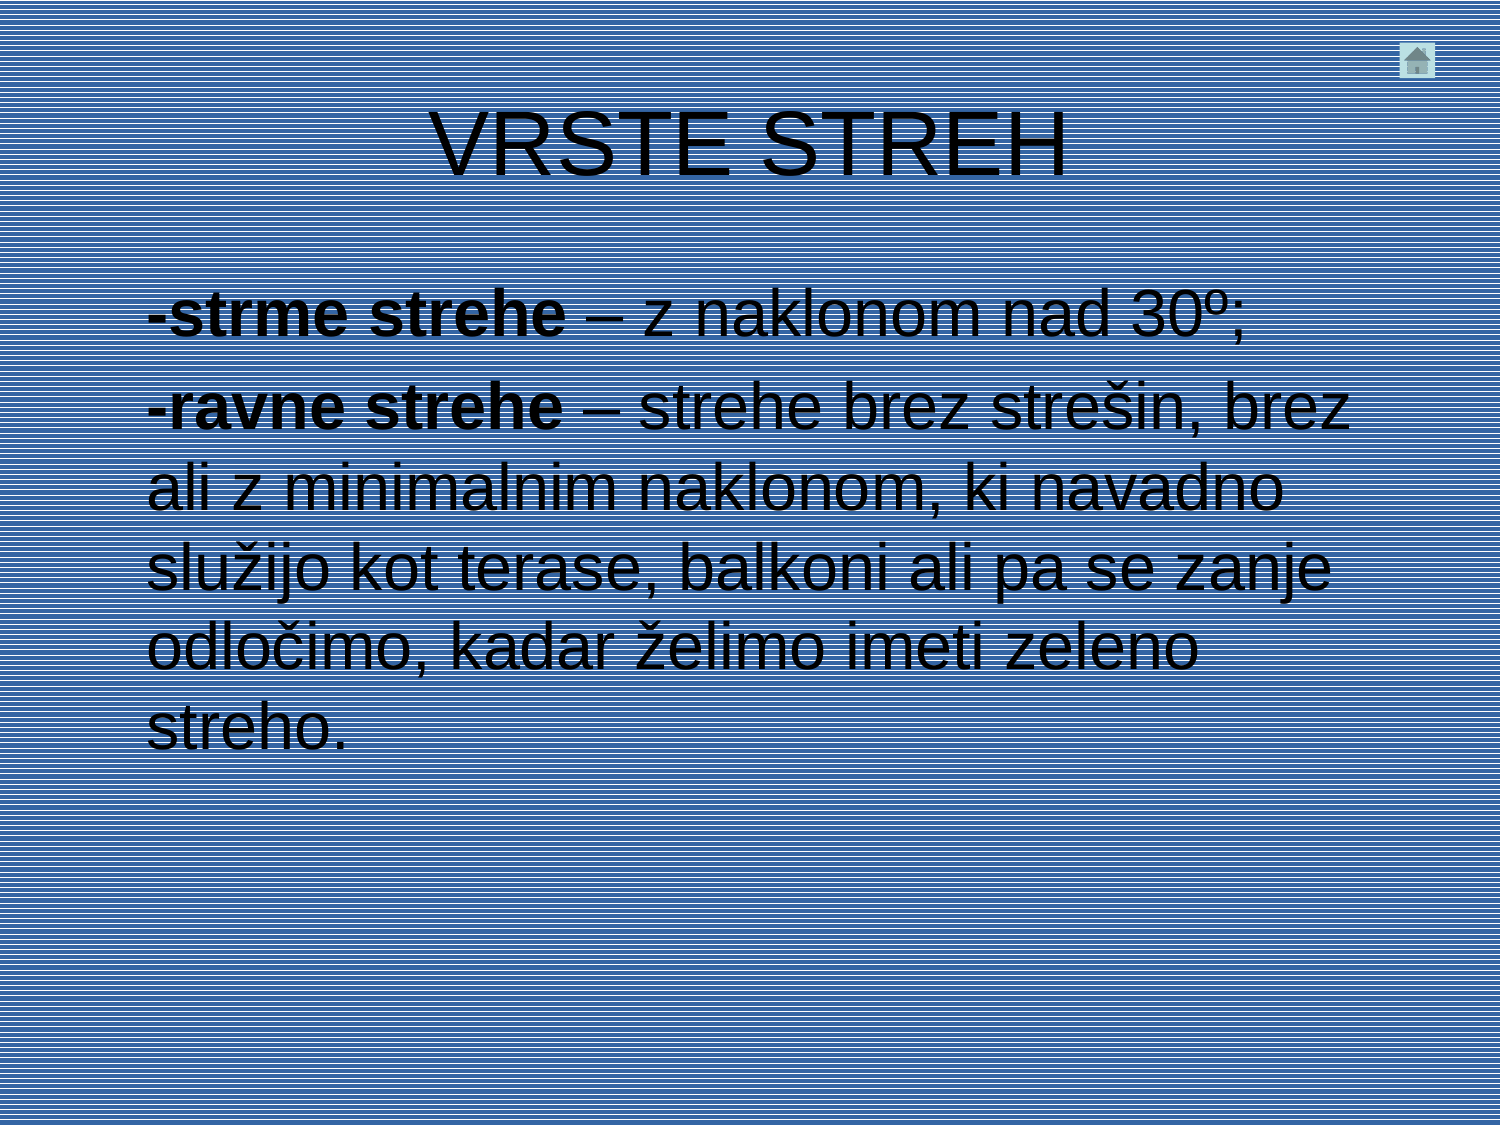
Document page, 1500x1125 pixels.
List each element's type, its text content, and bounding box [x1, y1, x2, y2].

text_box [1399, 42, 1436, 79]
list -strme strehe – z naklonom nad 30º; -ravne strehe – strehe brez strešin, brez ali z minimalnim naklonom, ki navadno služijo kot terase, balkoni ali pa se zanje odločimo, kadar želimo imeti zeleno streho. [75, 262, 1425, 1005]
title VRSTE STREH [75, 45, 1425, 233]
